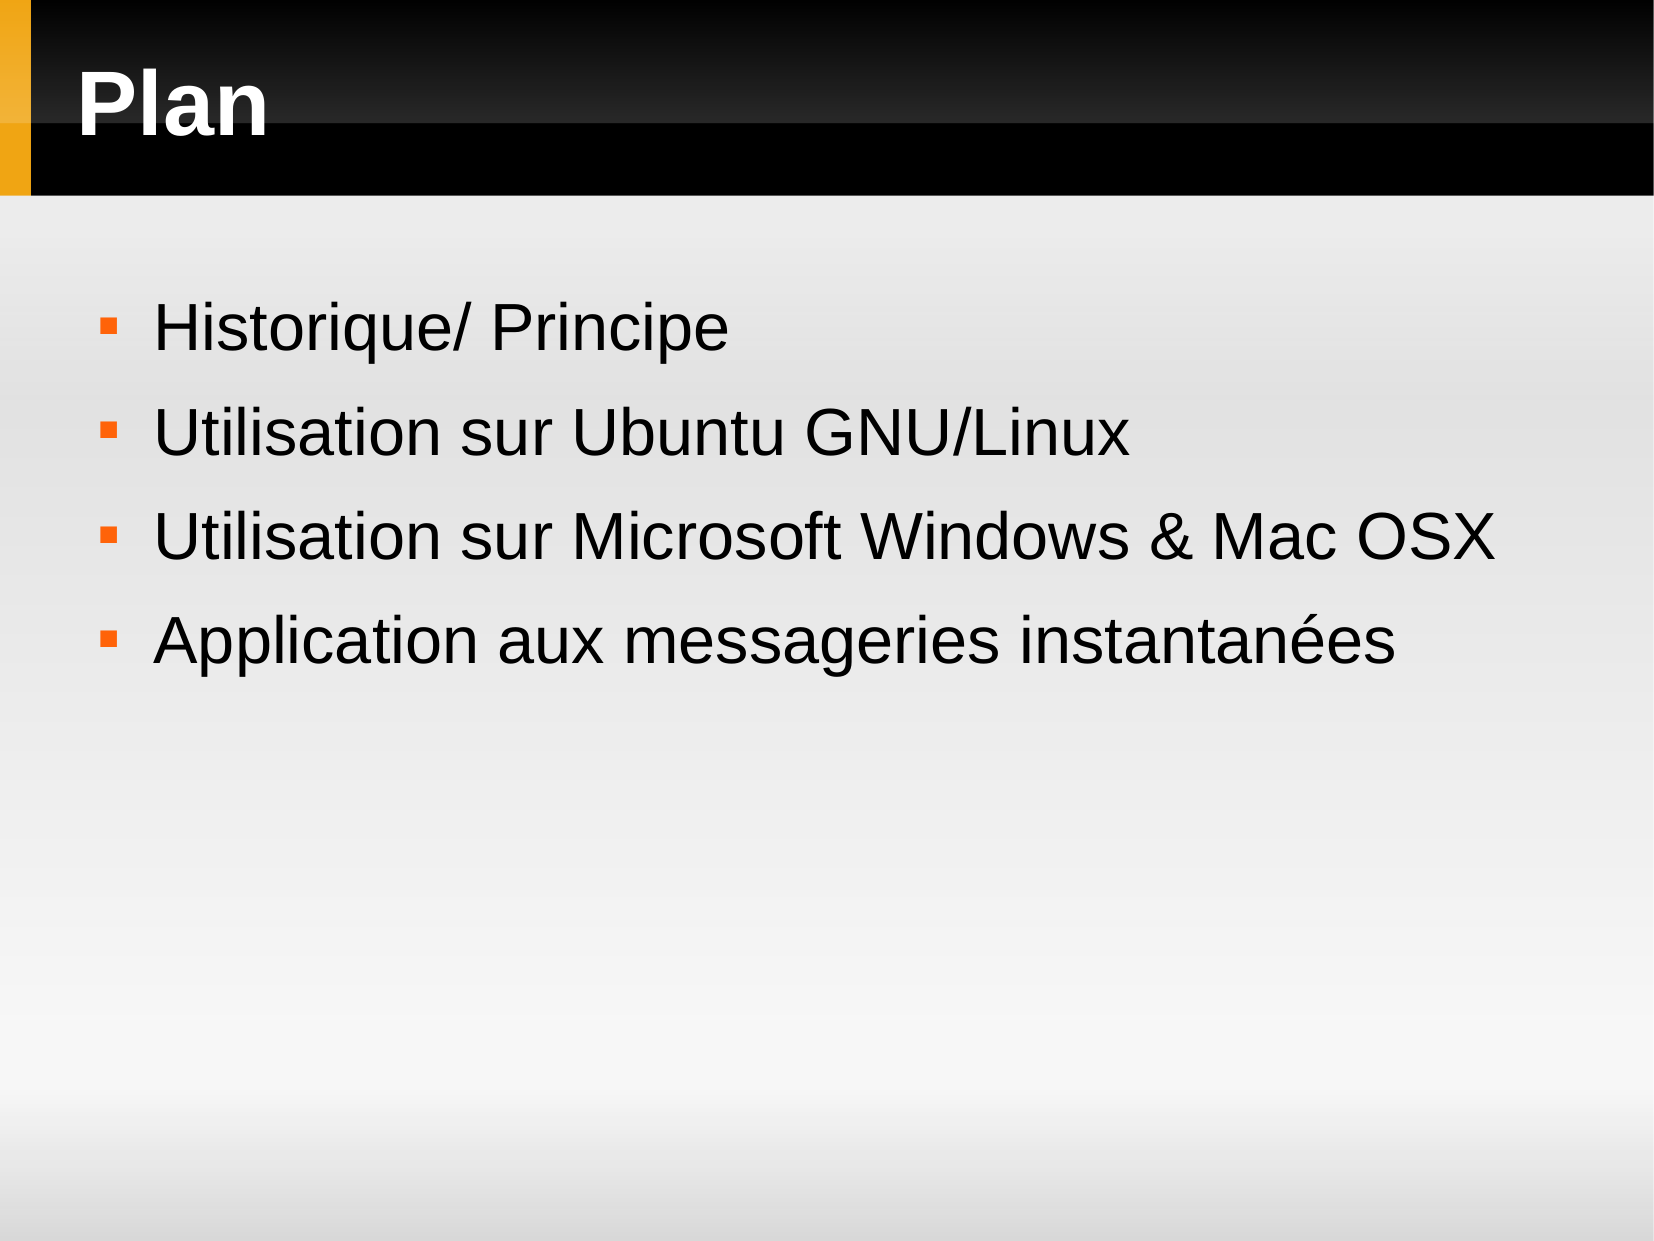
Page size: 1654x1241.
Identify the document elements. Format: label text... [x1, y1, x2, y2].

title Plan [76, 7, 1565, 200]
list Historique/ Principe Utilisation sur Ubuntu GNU/Linux Utilisation sur Microsoft Windows & Mac OSX Application aux messageries instantanées [82, 290, 1571, 1094]
picture [0, 0, 1654, 1241]
